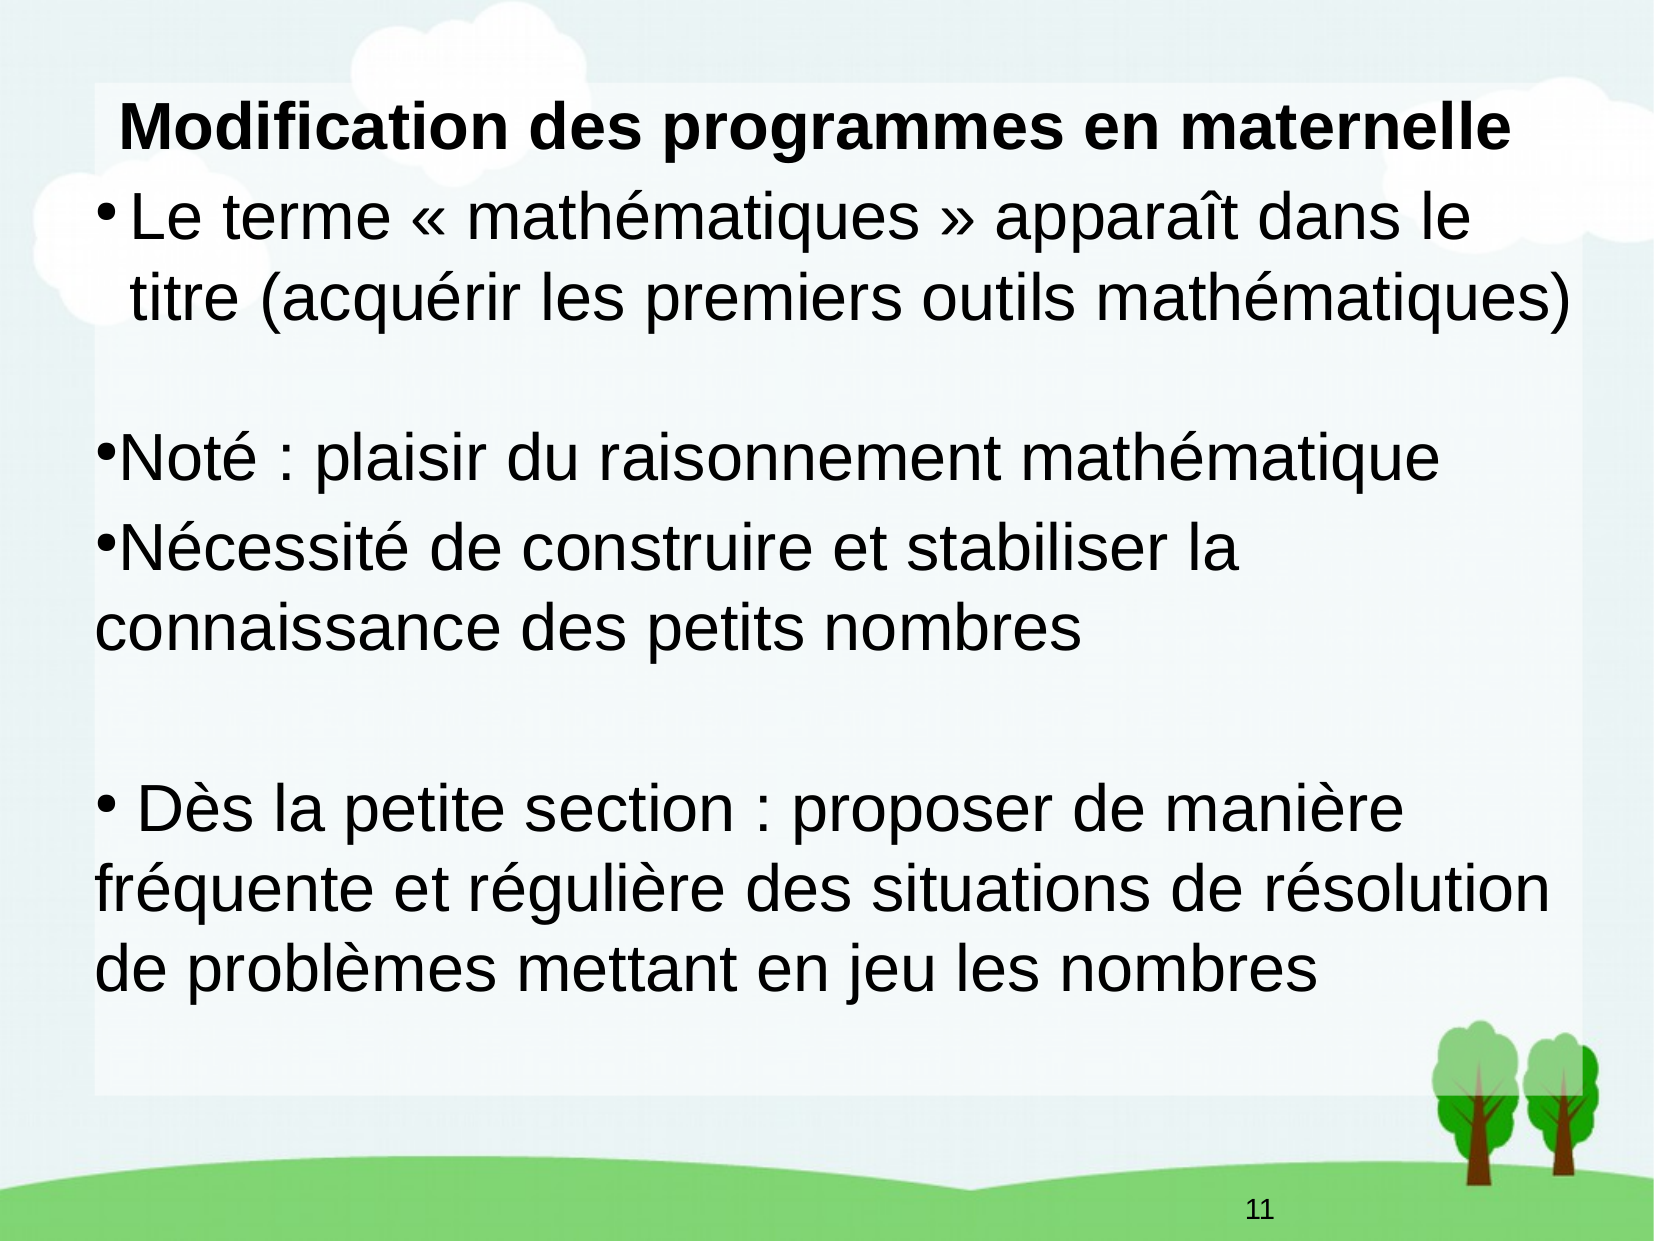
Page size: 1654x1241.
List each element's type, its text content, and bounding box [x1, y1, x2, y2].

text_box <numéro> [1244, 1190, 1630, 1241]
list Modification des programmes en maternelle Le terme « mathématiques » apparaît dans le titre (acquérir les premiers outils mathématiques) Noté : plaisir du raisonnement mathématique Nécessité de construire et stabiliser la connaissance des petits nombres Dès la petite section : proposer de manière fréquente et régulière des situations de résolution de problèmes mettant en jeu les nombres [94, 82, 1583, 1096]
picture [0, 0, 1654, 1241]
